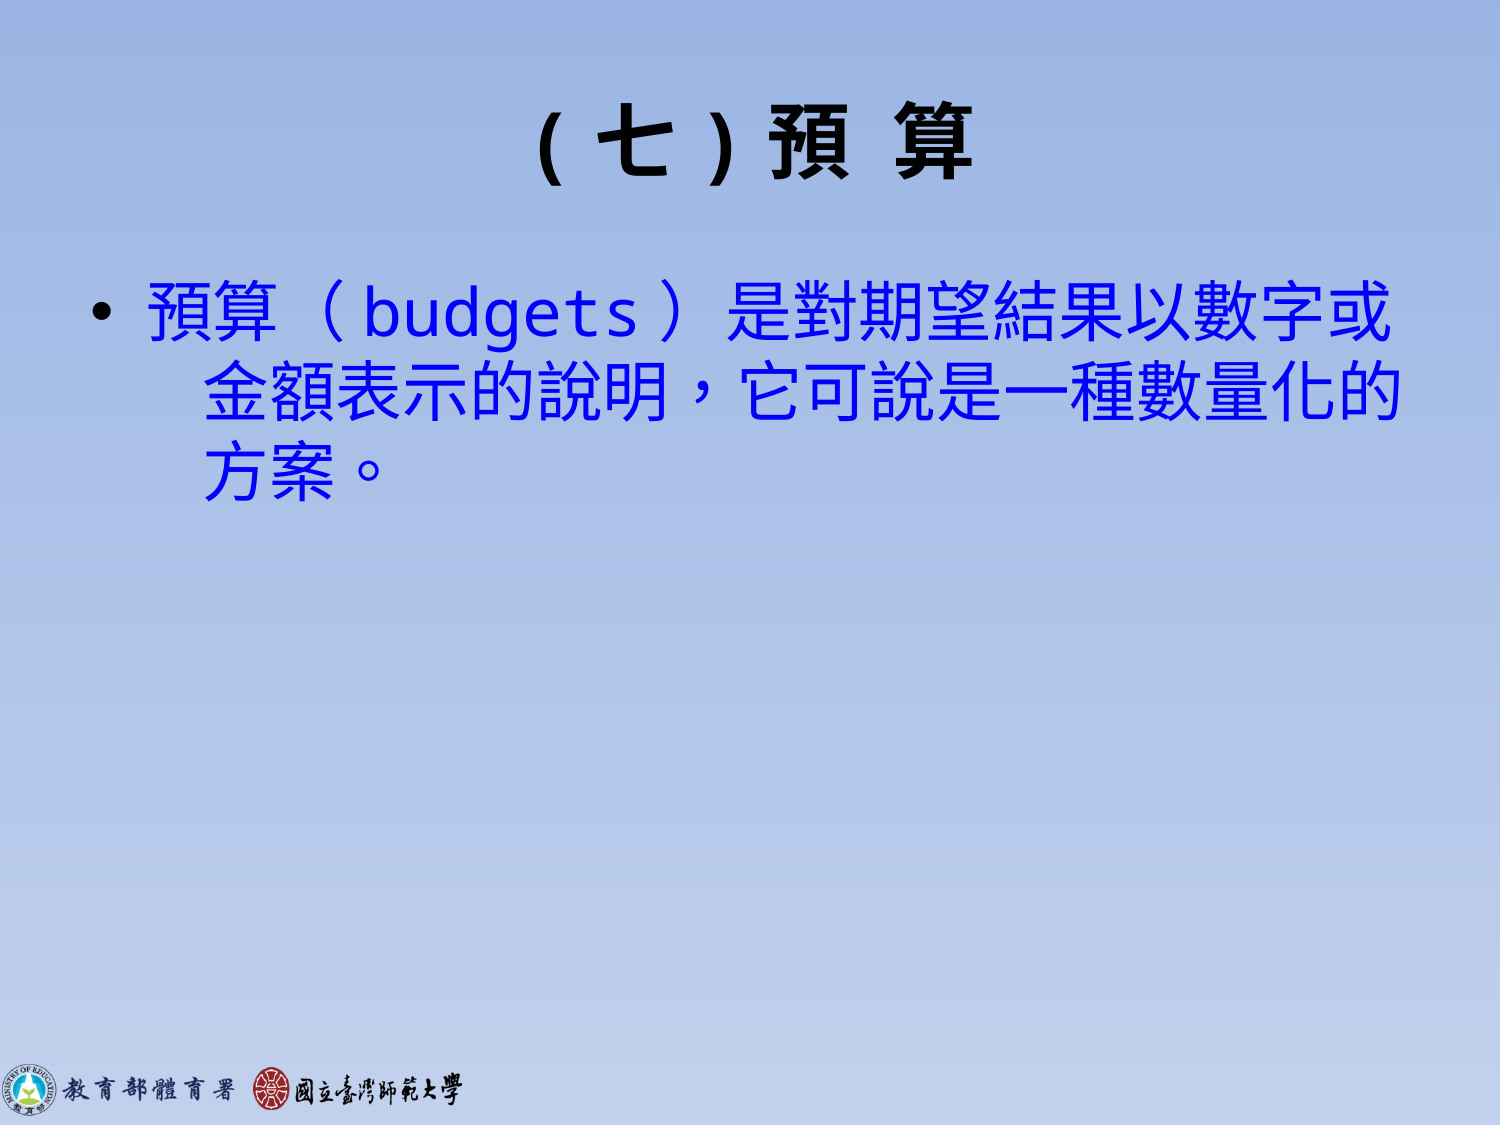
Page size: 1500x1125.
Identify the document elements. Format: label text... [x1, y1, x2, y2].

title (七)預 算 [75, 45, 1426, 233]
list 預算（budgets）是對期望結果以數字或金額表示的說明，它可說是一種數量化的方案。 [75, 262, 1426, 1005]
